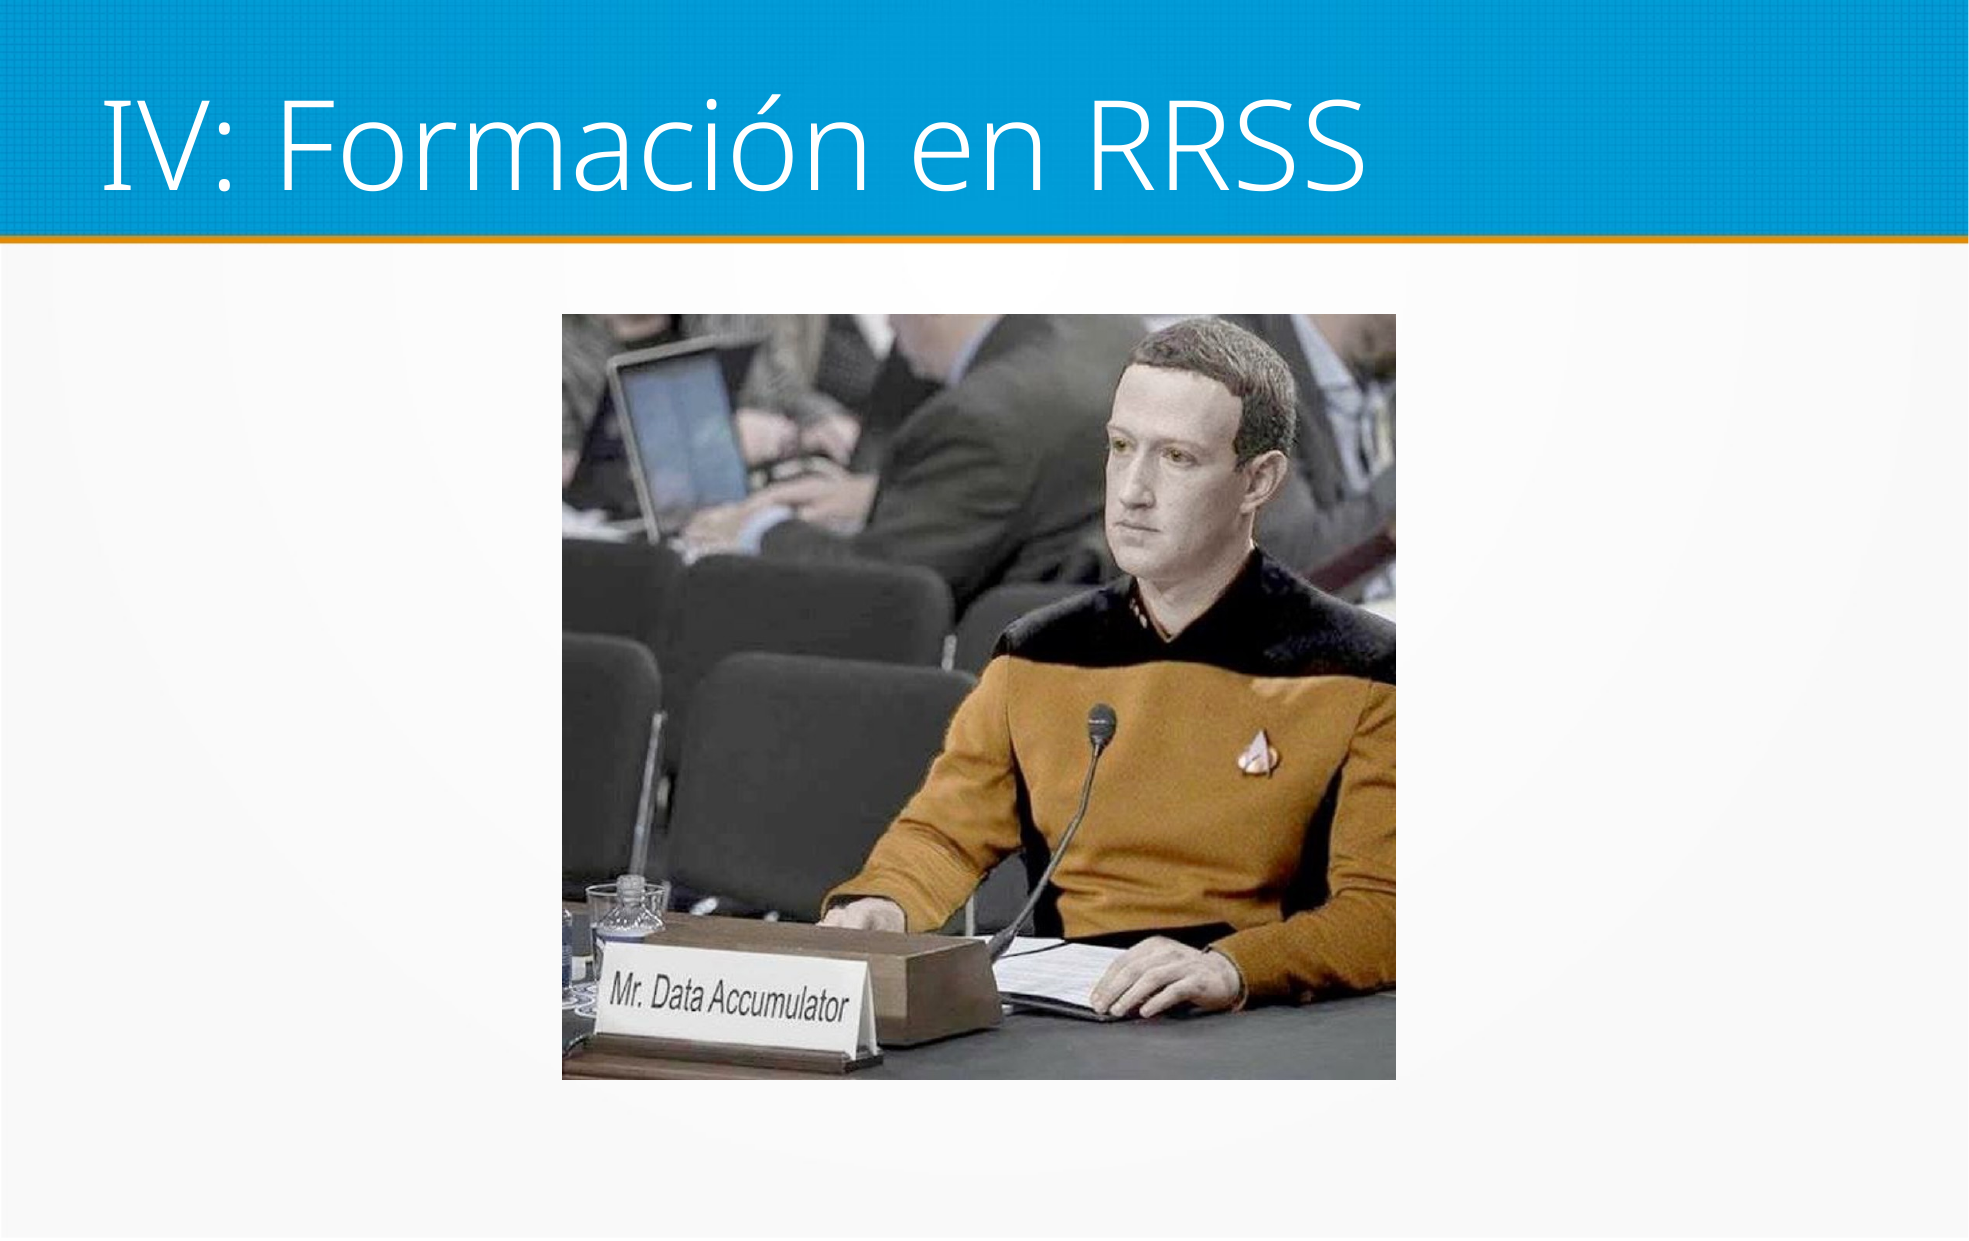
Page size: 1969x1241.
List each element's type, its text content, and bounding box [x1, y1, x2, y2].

picture [0, 233, 1969, 1241]
title IV: Formación en RRSS [98, 19, 1870, 227]
